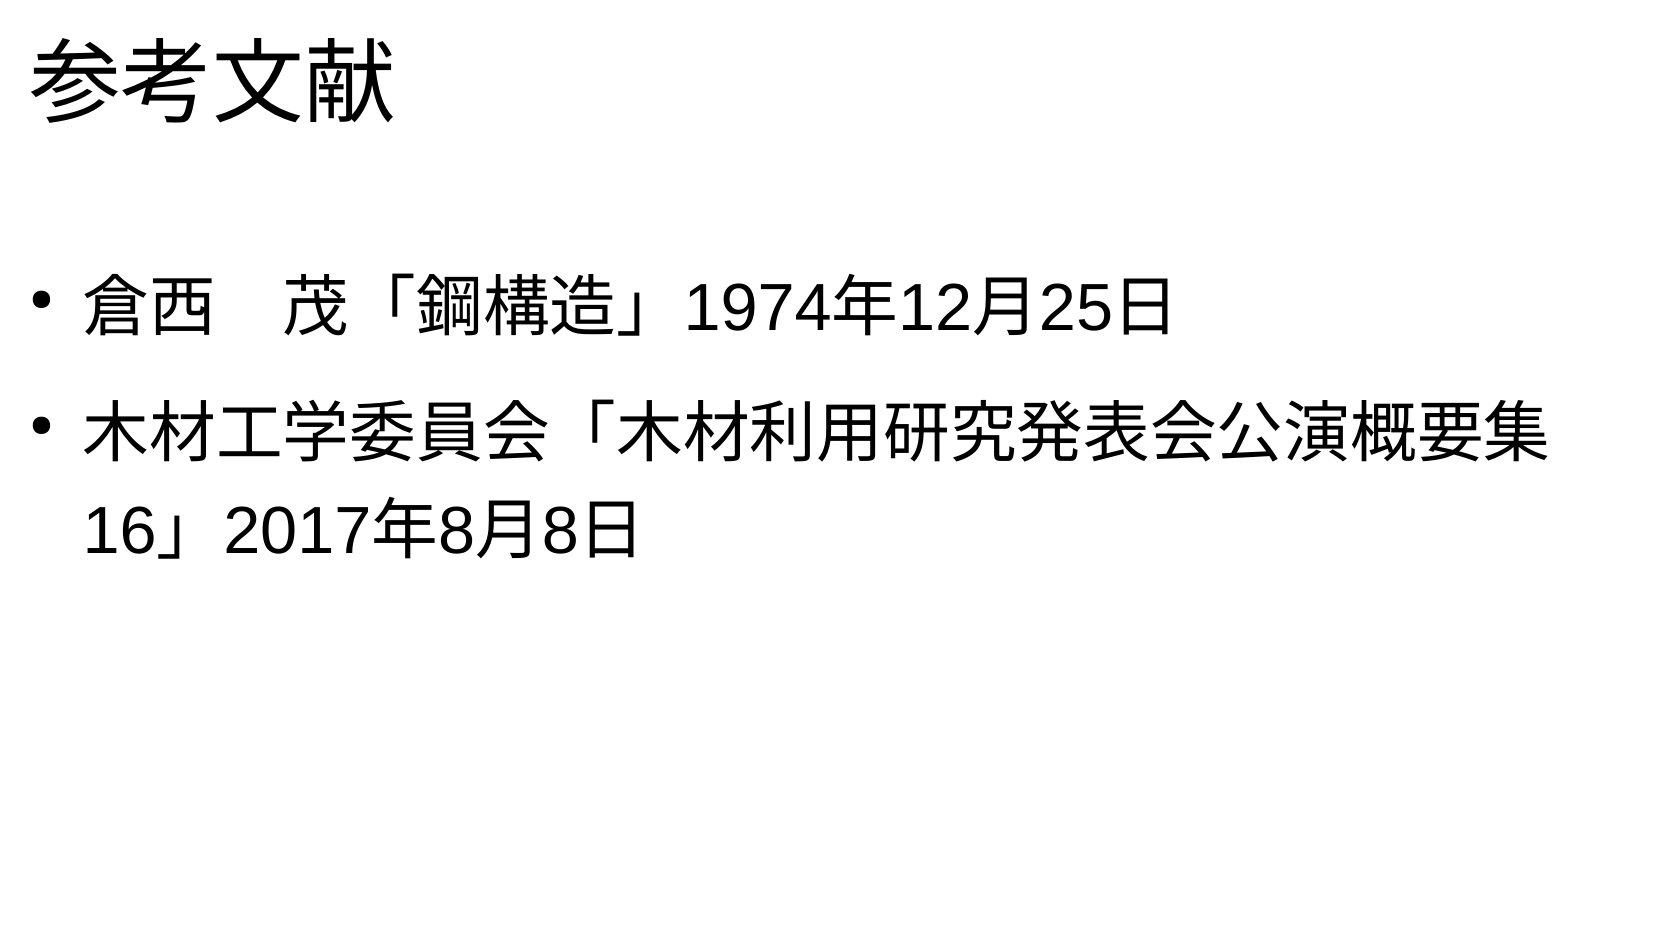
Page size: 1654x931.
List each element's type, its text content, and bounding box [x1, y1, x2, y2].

title 参考文献 [23, 8, 402, 142]
list 倉西 茂「鋼構造」1974年12月25日 木材工学委員会「木材利用研究発表会公演概要集16」2017年8月8日 [11, 253, 1642, 591]
